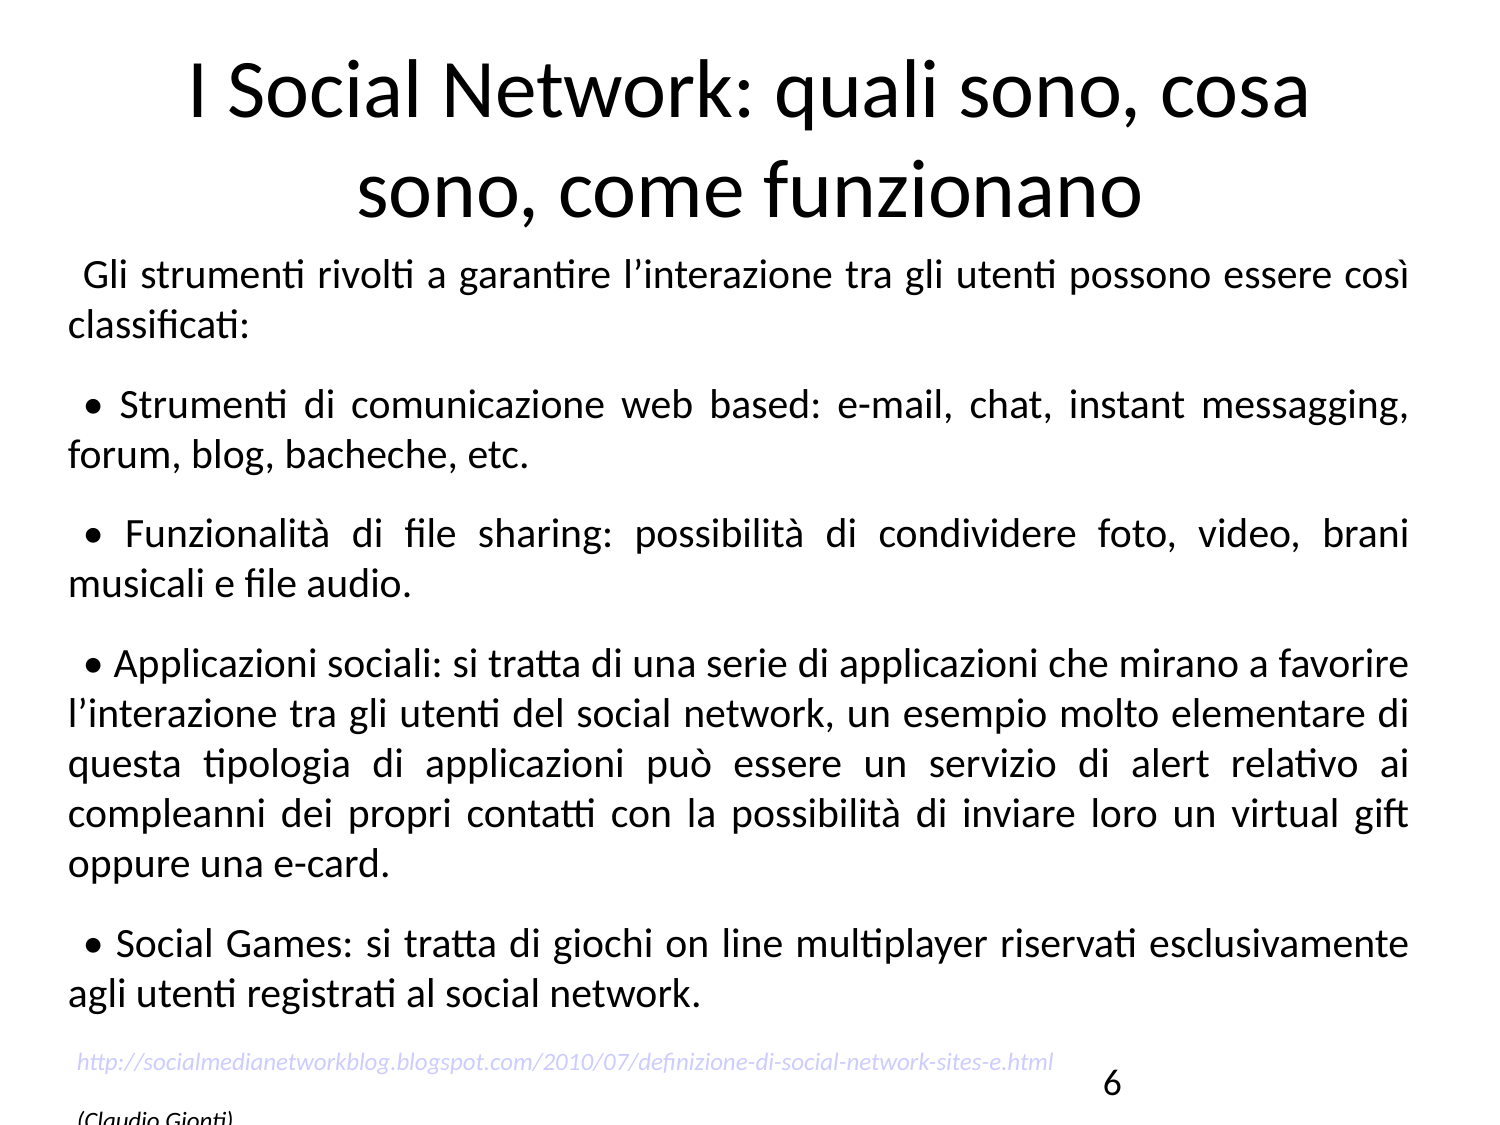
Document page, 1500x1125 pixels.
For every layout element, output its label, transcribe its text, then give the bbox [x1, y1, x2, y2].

text_box Gli strumenti rivolti a garantire l’interazione tra gli utenti possono essere così classificati: • Strumenti di comunicazione web based: e-mail, chat, instant messagging, forum, blog, bacheche, etc. • Funzionalità di file sharing: possibilità di condividere foto, video, brani musicali e file audio. • Applicazioni sociali: si tratta di una serie di applicazioni che mirano a favorire l’interazione tra gli utenti del social network, un esempio molto elementare di questa tipologia di applicazioni può essere un servizio di alert relativo ai compleanni dei propri contatti con la possibilità di inviare loro un virtual gift oppure una e-card. • Social Games: si tratta di giochi on line multiplayer riservati esclusivamente agli utenti registrati al social network. http://socialmedianetworkblog.blogspot.com/2010/07/definizione-di-social-network-sites-e.html (Claudio Gionti) [53, 231, 1426, 1125]
title I Social Network: quali sono, cosa sono, come funzionano [75, 19, 1426, 231]
text_box <numero> [1074, 1042, 1426, 1103]
